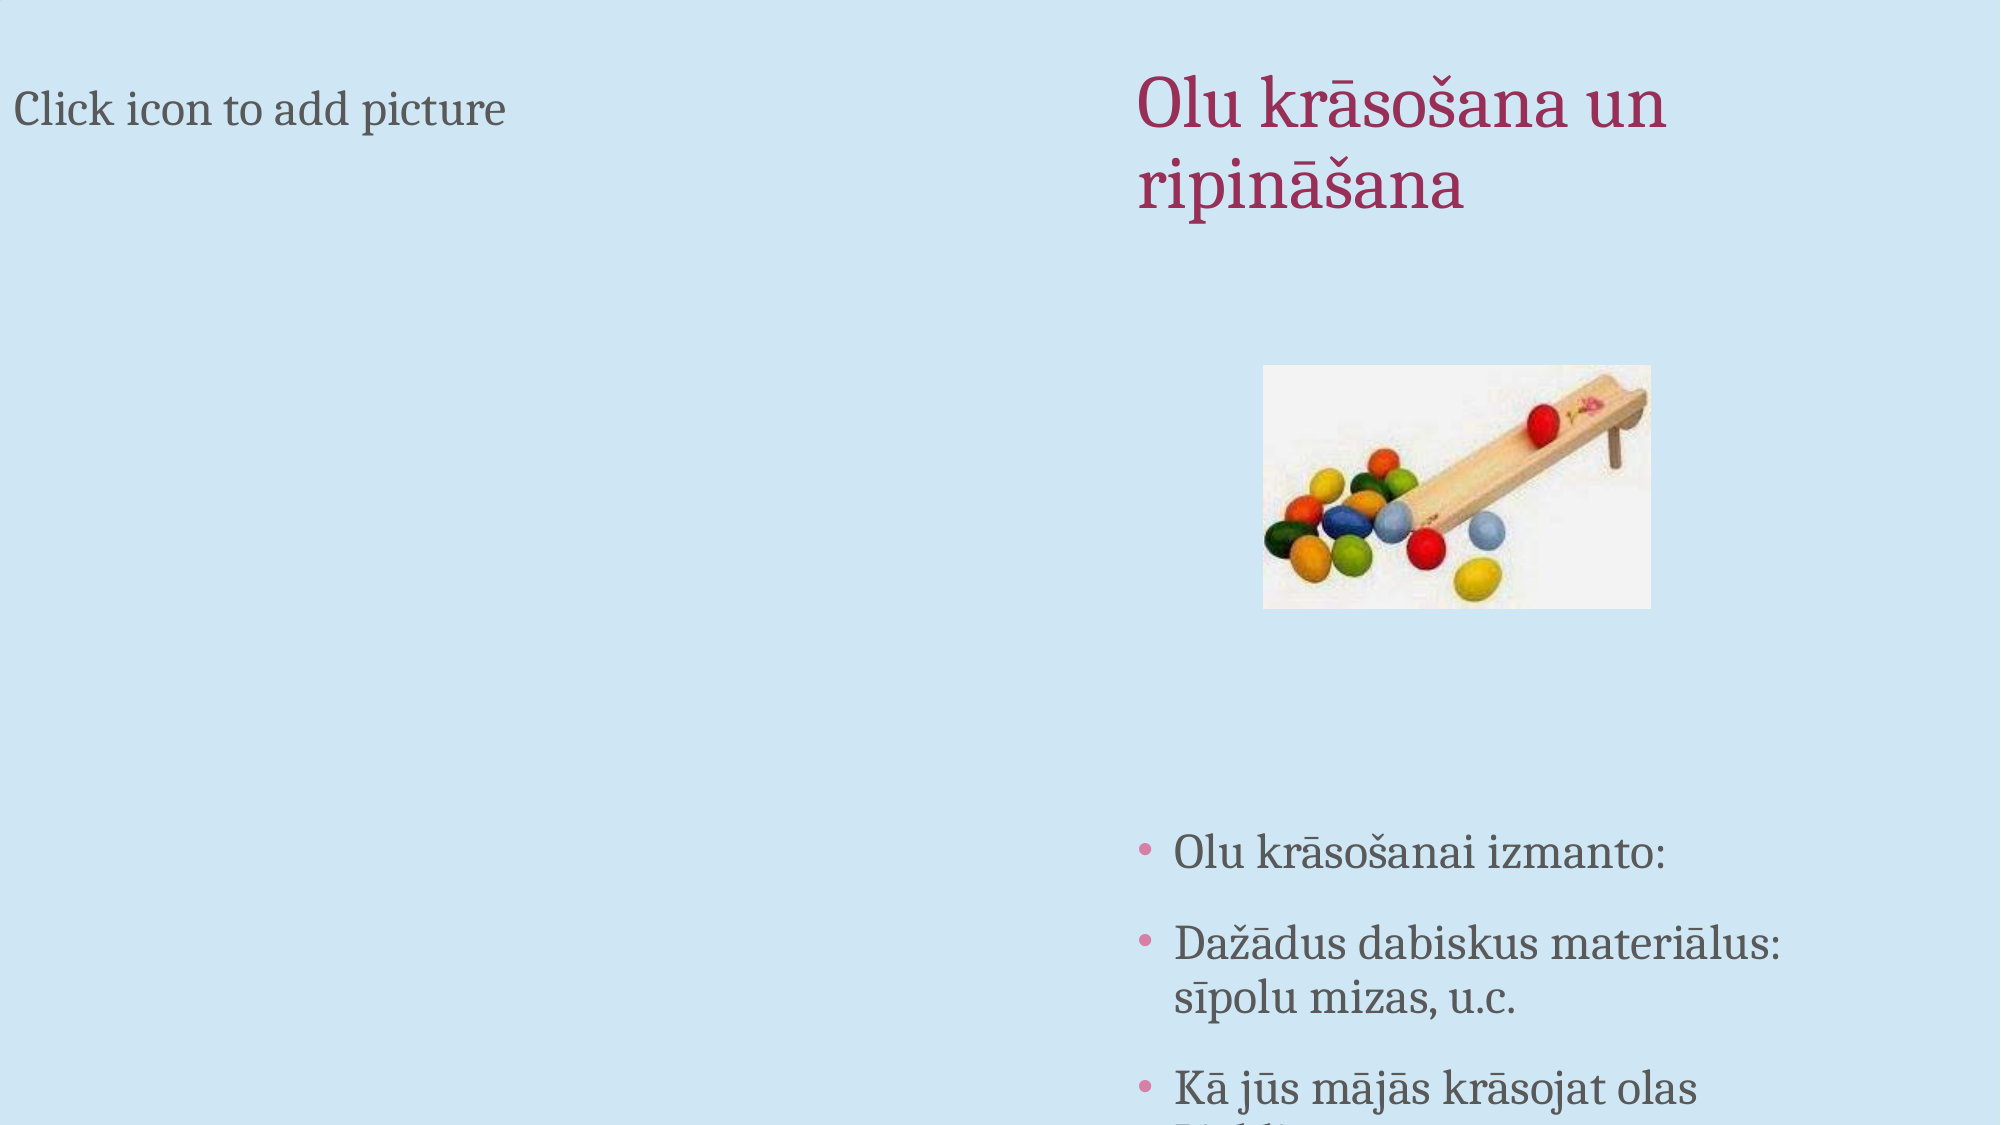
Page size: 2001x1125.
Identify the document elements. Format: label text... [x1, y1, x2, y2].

picture [1263, 365, 1651, 609]
list Olu krāsošanai izmanto: Dažādus dabiskus materiālus: sīpolu mizas, u.c. Kā jūs mājās krāsojat olas Lieldienās? Olu ripināšana – ļoti sena tradīcija Lieldienās. [1122, 817, 1888, 1013]
title Olu krāsošana un ripināšana [1122, 55, 1888, 355]
